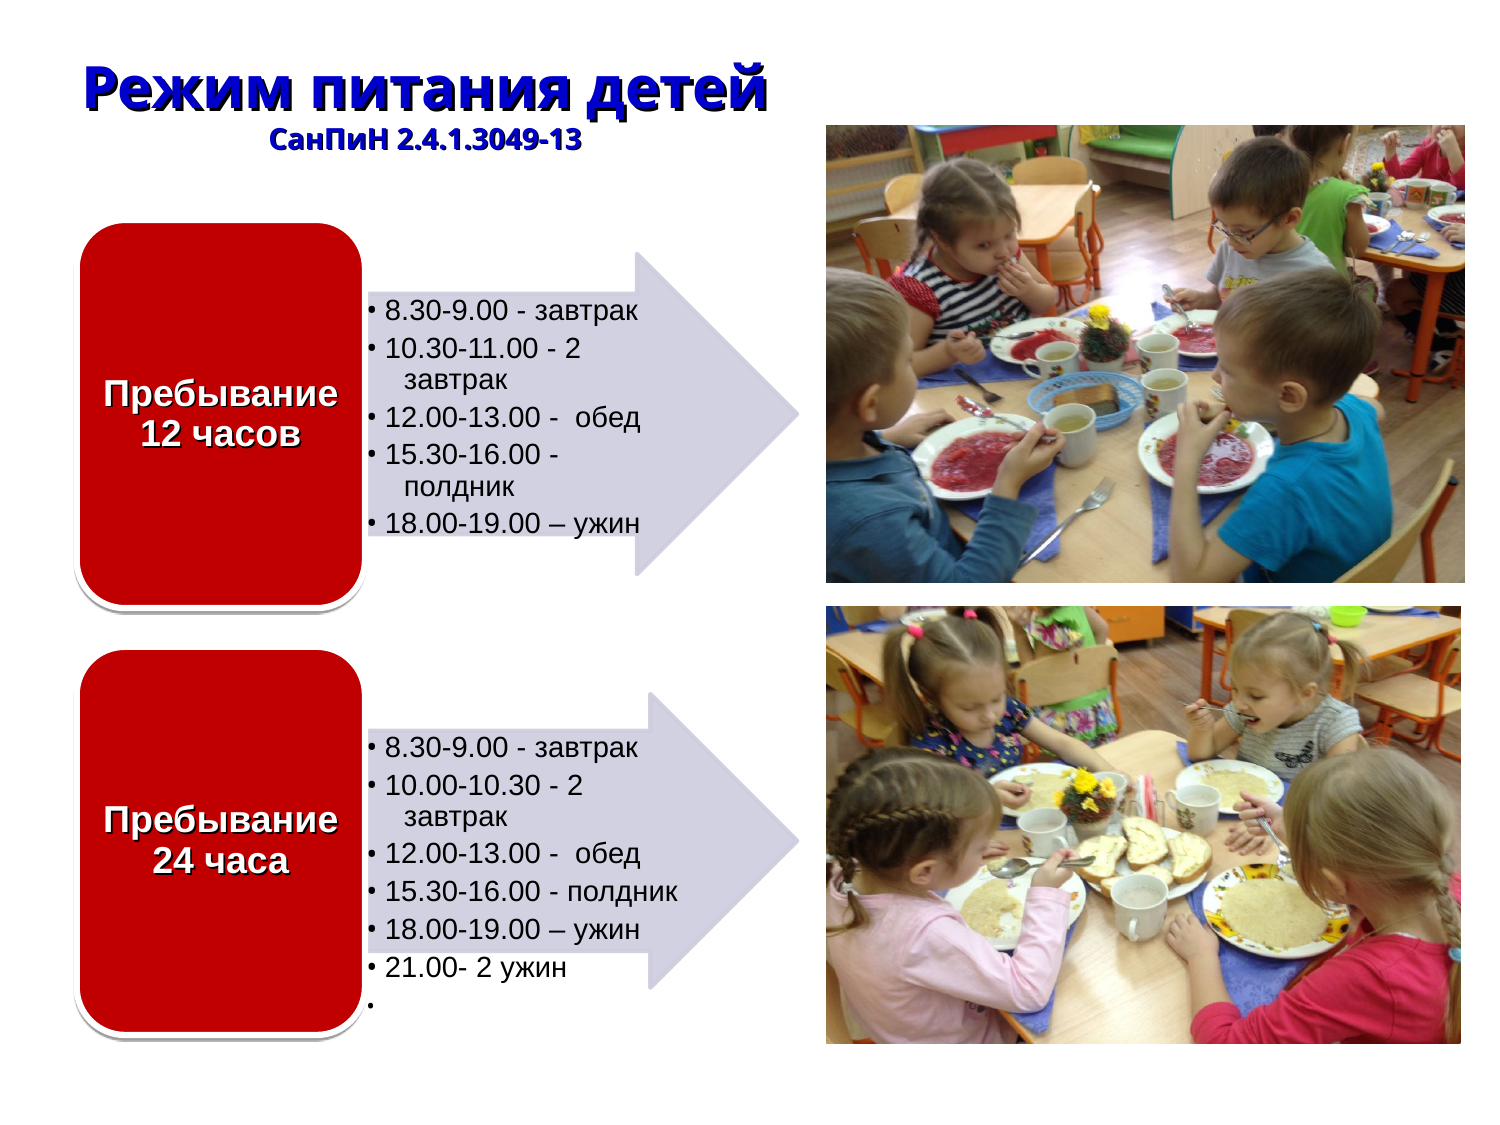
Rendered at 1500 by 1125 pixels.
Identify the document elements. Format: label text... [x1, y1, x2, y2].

text_box Режим питания детей СанПиН 2.4.1.3049-13 [53, 42, 798, 161]
text_box 8.30-9.00 - завтрак 10.00-10.30 - 2 завтрак 12.00-13.00 - обед 15.30-16.00 - полдник 18.00-19.00 – ужин 21.00- 2 ужин [365, 694, 798, 988]
picture [826, 606, 1461, 1044]
text_box Пребывание 12 часов [76, 219, 365, 609]
picture [826, 125, 1465, 583]
text_box Пребывание 24 часа [76, 646, 365, 1035]
text_box 8.30-9.00 - завтрак 10.30-11.00 - 2 завтрак 12.00-13.00 - обед 15.30-16.00 - полдник 18.00-19.00 – ужин [365, 253, 798, 575]
